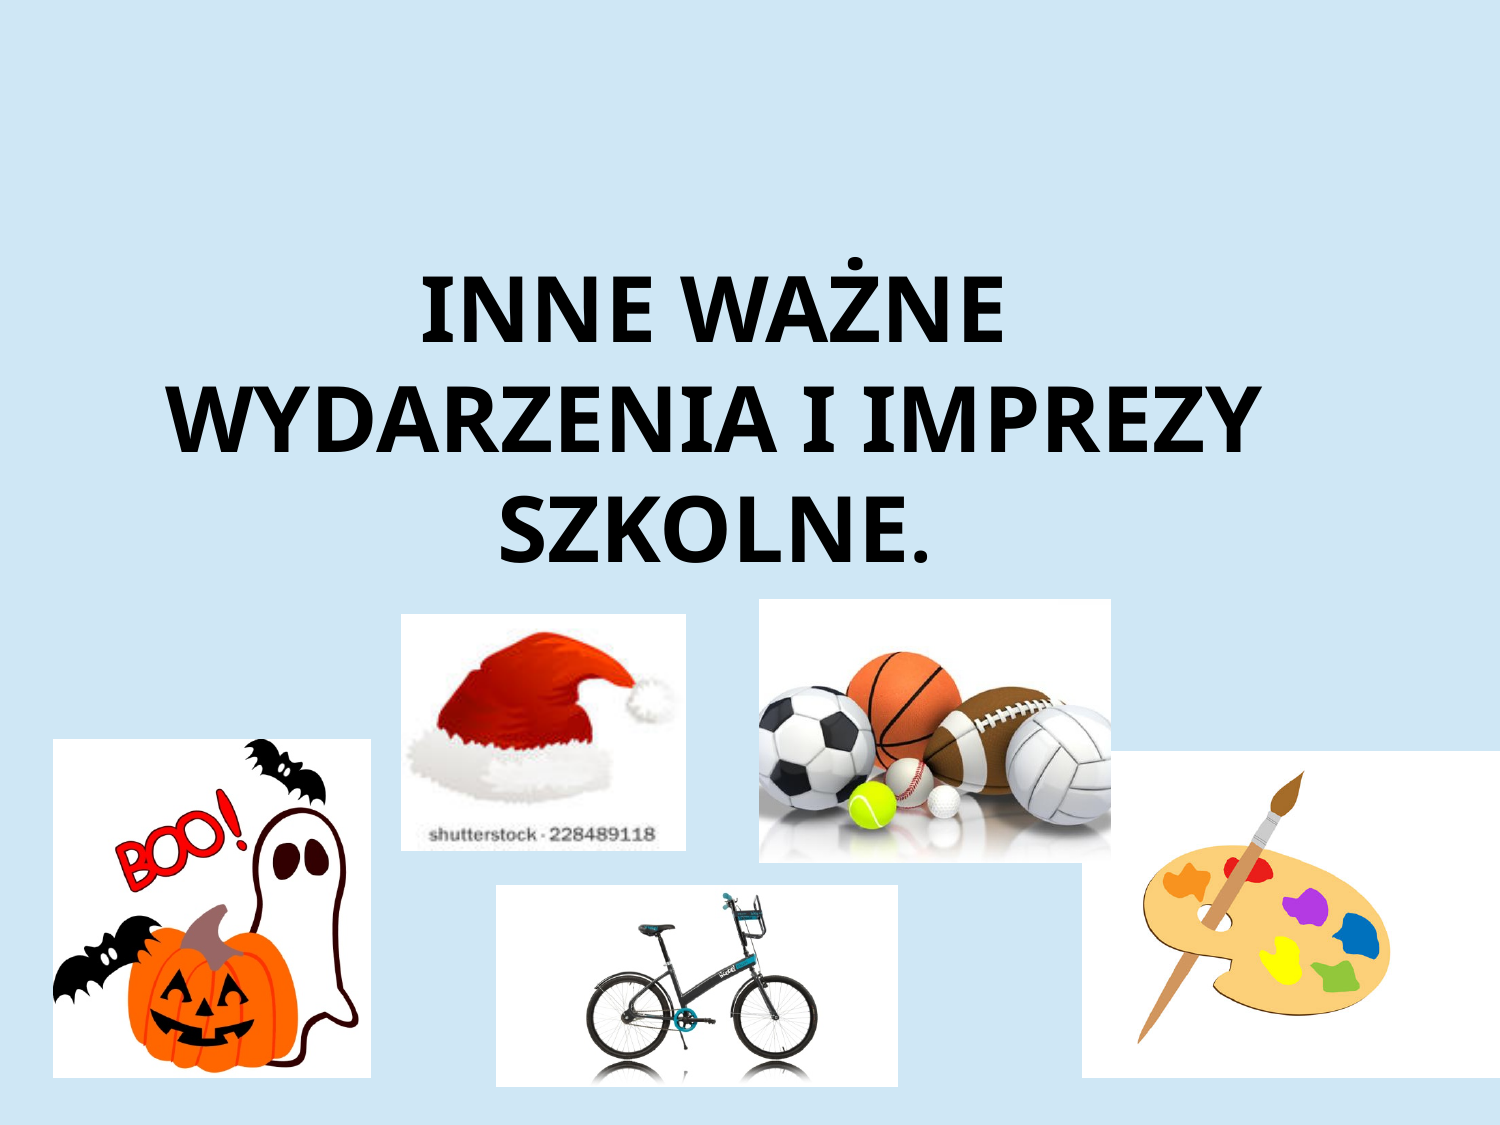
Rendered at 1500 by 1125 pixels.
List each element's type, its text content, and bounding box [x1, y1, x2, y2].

picture [401, 614, 686, 851]
picture [496, 885, 898, 1087]
picture [53, 739, 371, 1078]
text_box INNE WAŻNE WYDARZENIA I IMPREZY SZKOLNE. [88, 243, 1341, 589]
picture [759, 599, 1500, 1078]
